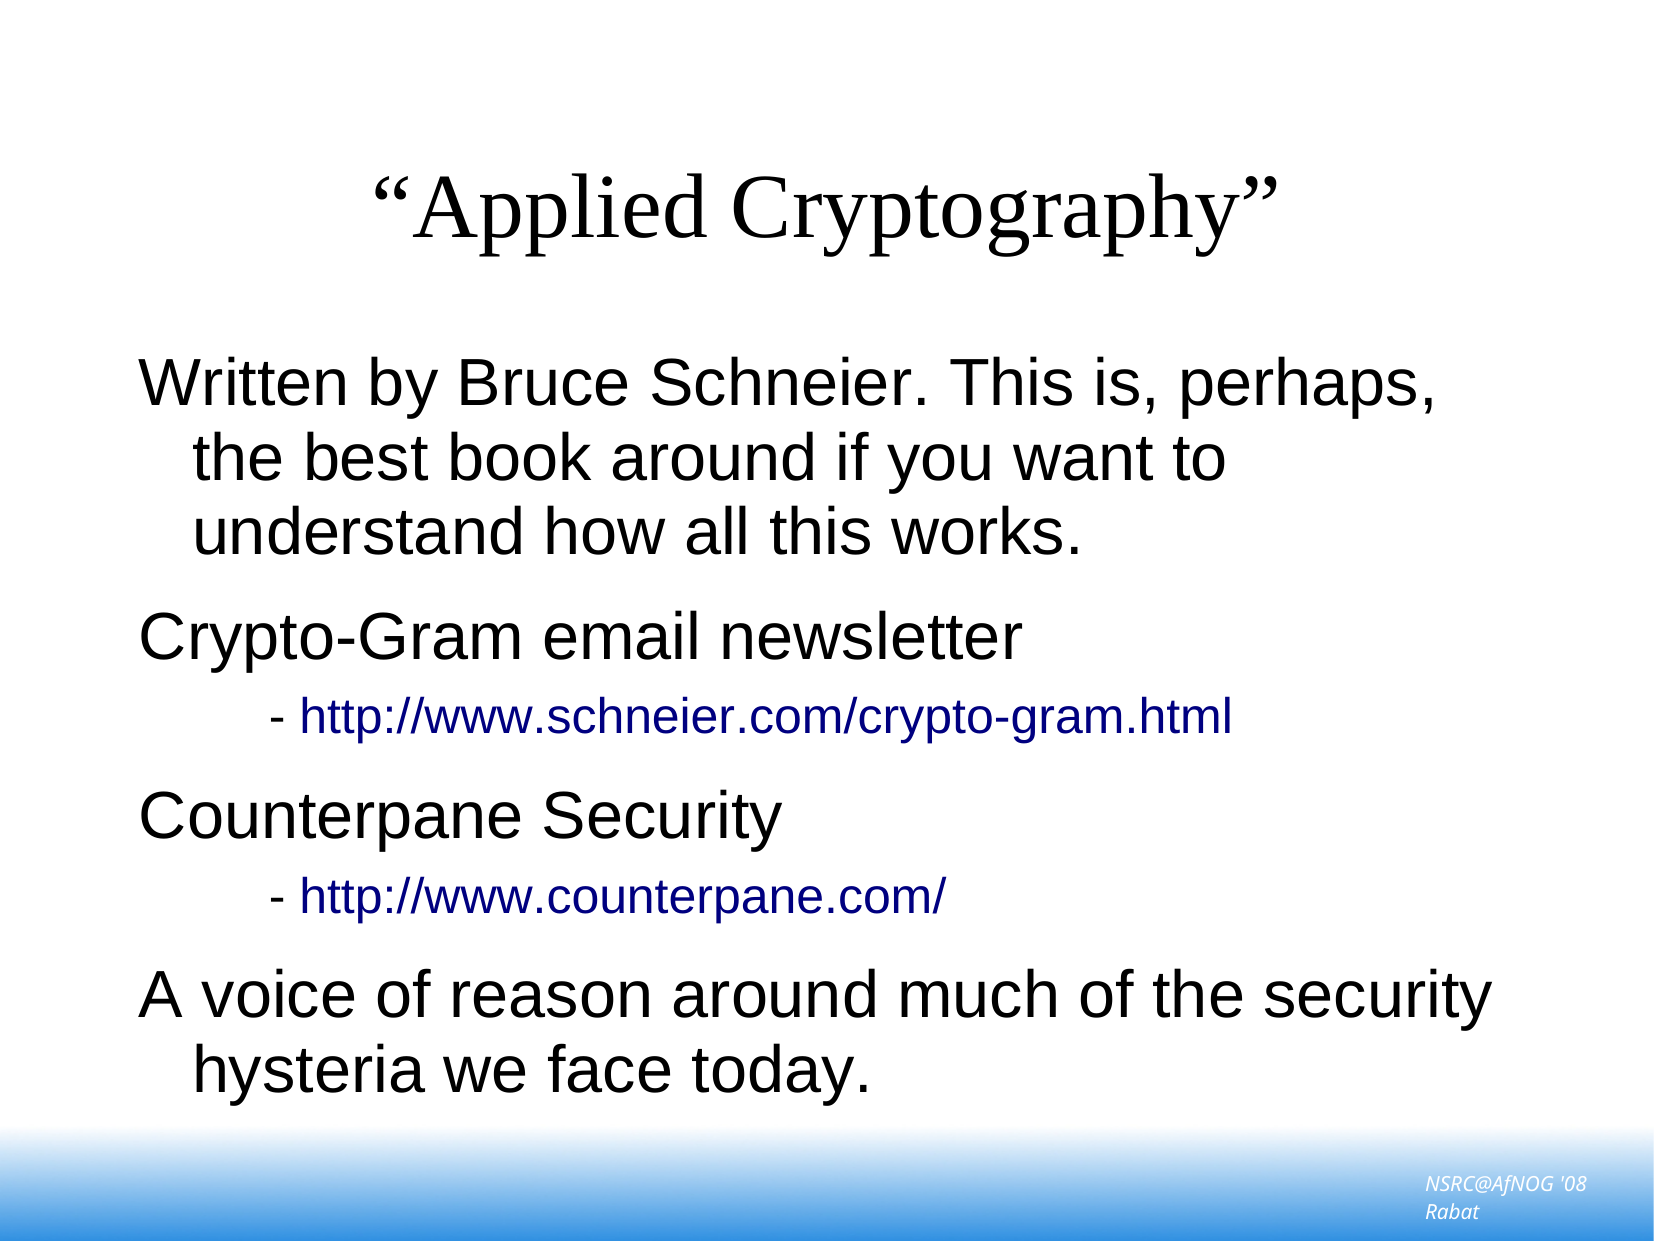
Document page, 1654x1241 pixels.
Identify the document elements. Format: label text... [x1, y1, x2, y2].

picture [0, 1124, 1654, 1241]
title “Applied Cryptography” [121, 102, 1534, 310]
list Written by Bruce Schneier. This is, perhaps, the best book around if you want to understand how all this works. Crypto-Gram email newsletter - http://www.schneier.com/crypto-gram.html Counterpane Security - http://www.counterpane.com/ A voice of reason around much of the security hysteria we face today. [121, 344, 1534, 1127]
